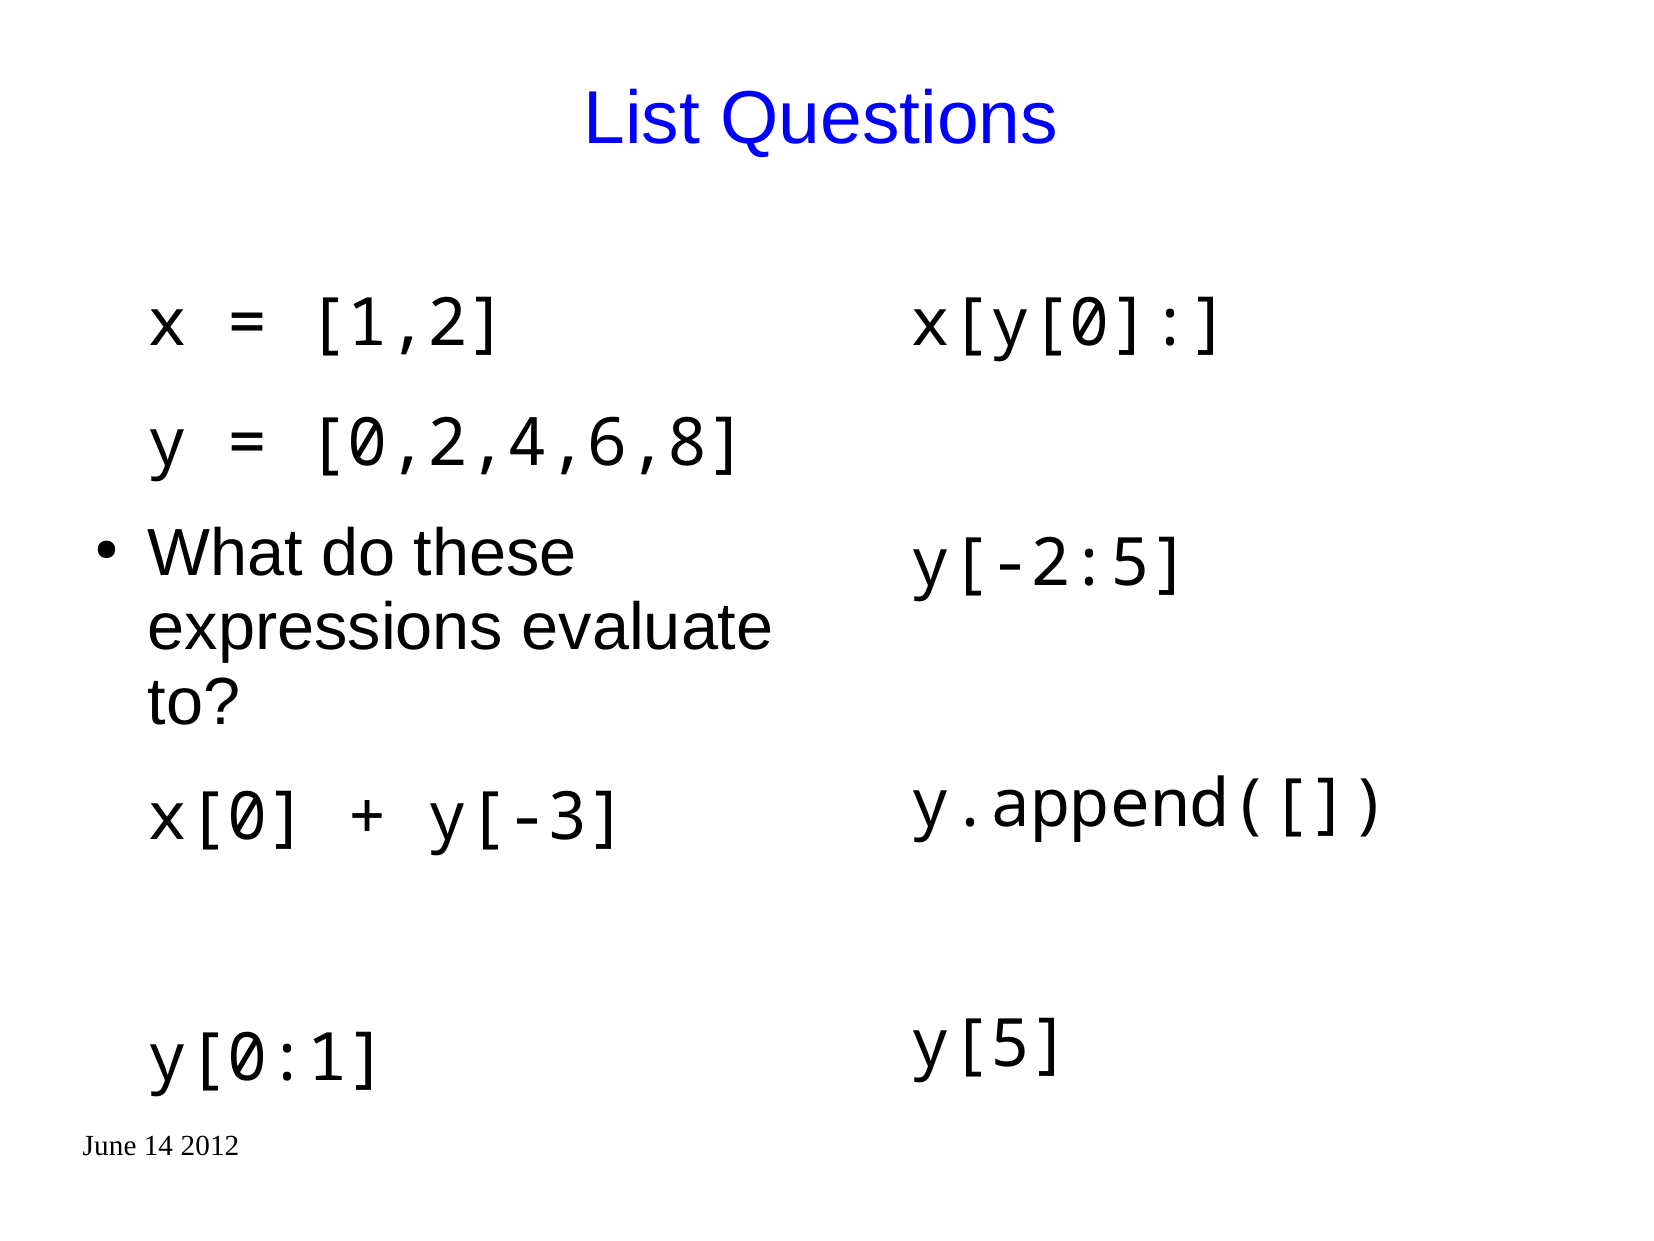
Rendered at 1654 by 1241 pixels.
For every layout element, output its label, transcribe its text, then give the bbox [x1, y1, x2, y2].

title List Questions [76, 58, 1565, 178]
list x = [1,2] y = [0,2,4,6,8] What do these expressions evaluate to? x[0] + y[-3] y[0:1] [76, 274, 803, 1093]
list x[y[0]:] y[-2:5] y.append([]) y[5] [839, 274, 1566, 1093]
